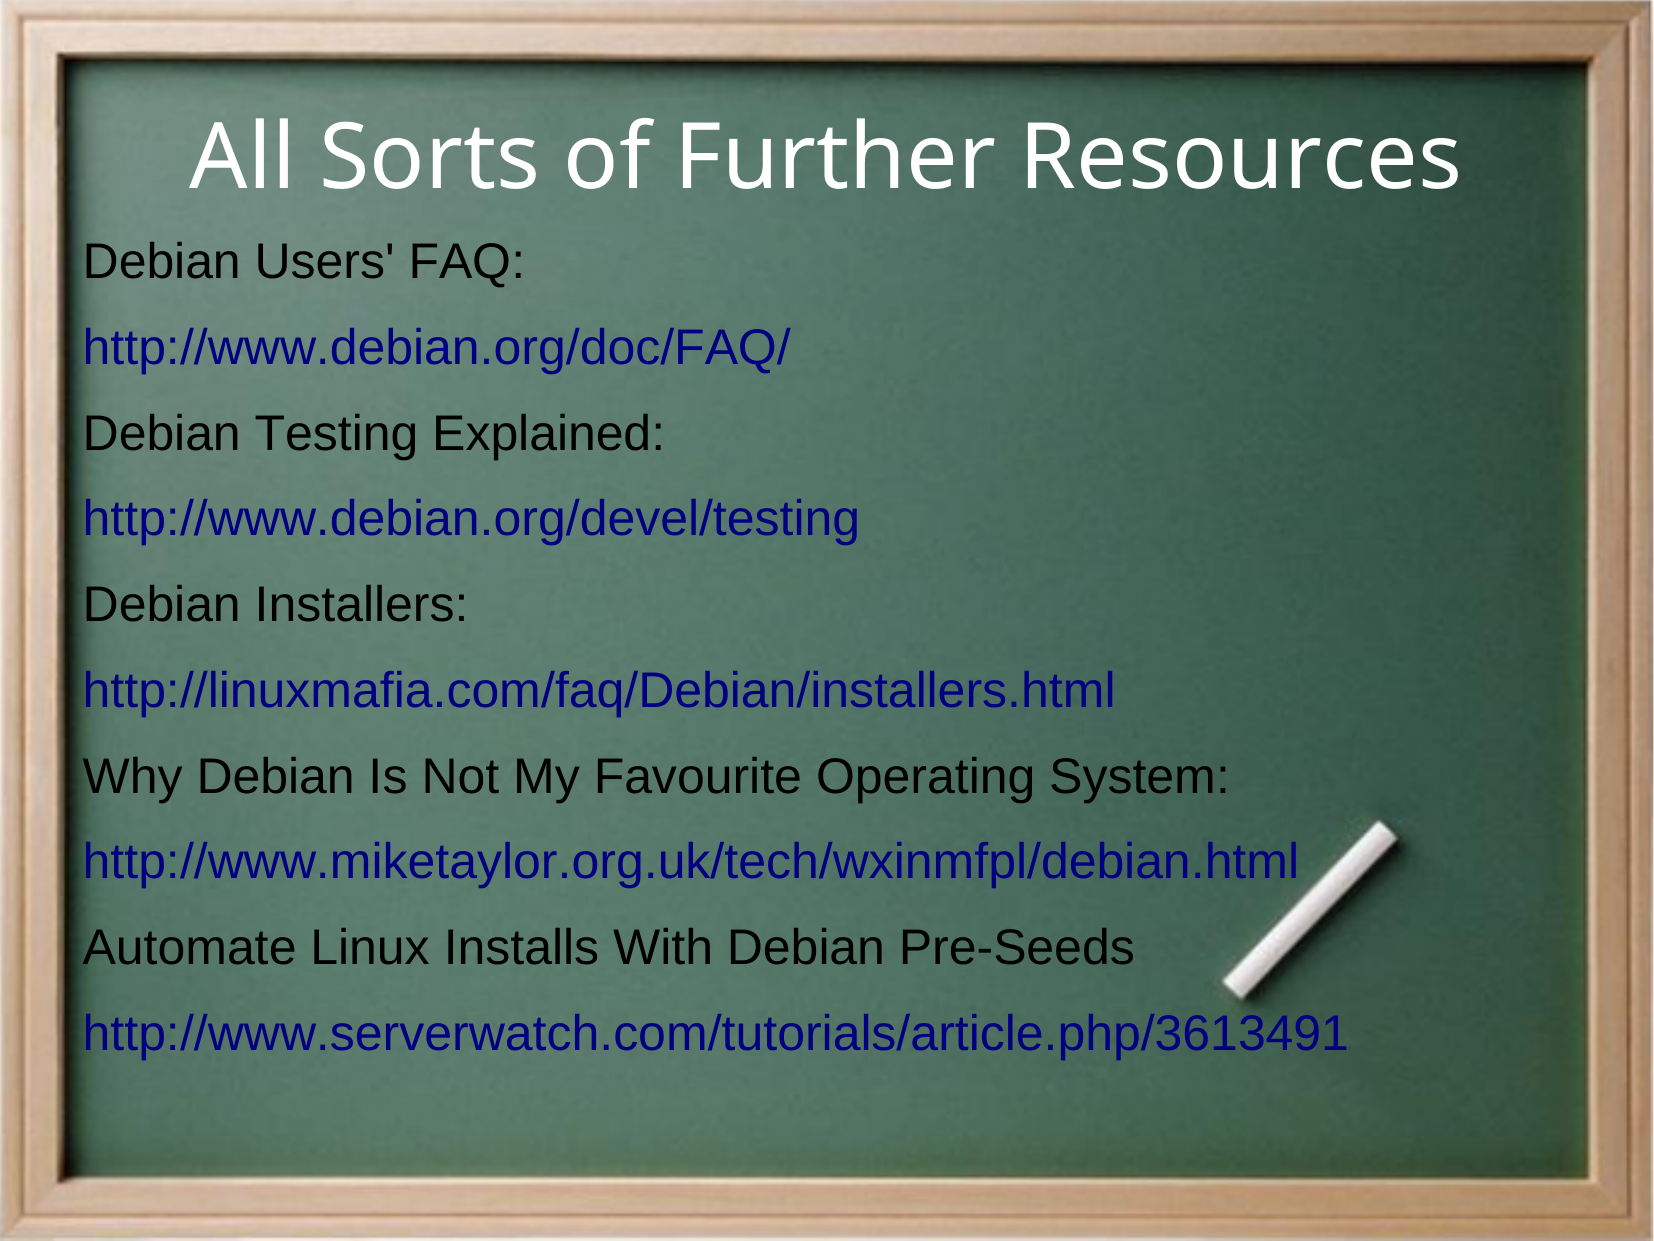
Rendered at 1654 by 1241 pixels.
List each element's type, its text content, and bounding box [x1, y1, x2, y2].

subtitle Debian Users' FAQ: http://www.debian.org/doc/FAQ/ Debian Testing Explained: http://www.debian.org/devel/testing Debian Installers: http://linuxmafia.com/faq/Debian/installers.html Why Debian Is Not My Favourite Operating System: http://www.miketaylor.org.uk/tech/wxinmfpl/debian.html Automate Linux Installs With Debian Pre-Seeds http://www.serverwatch.com/tutorials/article.php/3613491 [82, 233, 1571, 1166]
title All Sorts of Further Resources [82, 56, 1571, 233]
picture [0, 0, 1654, 1241]
